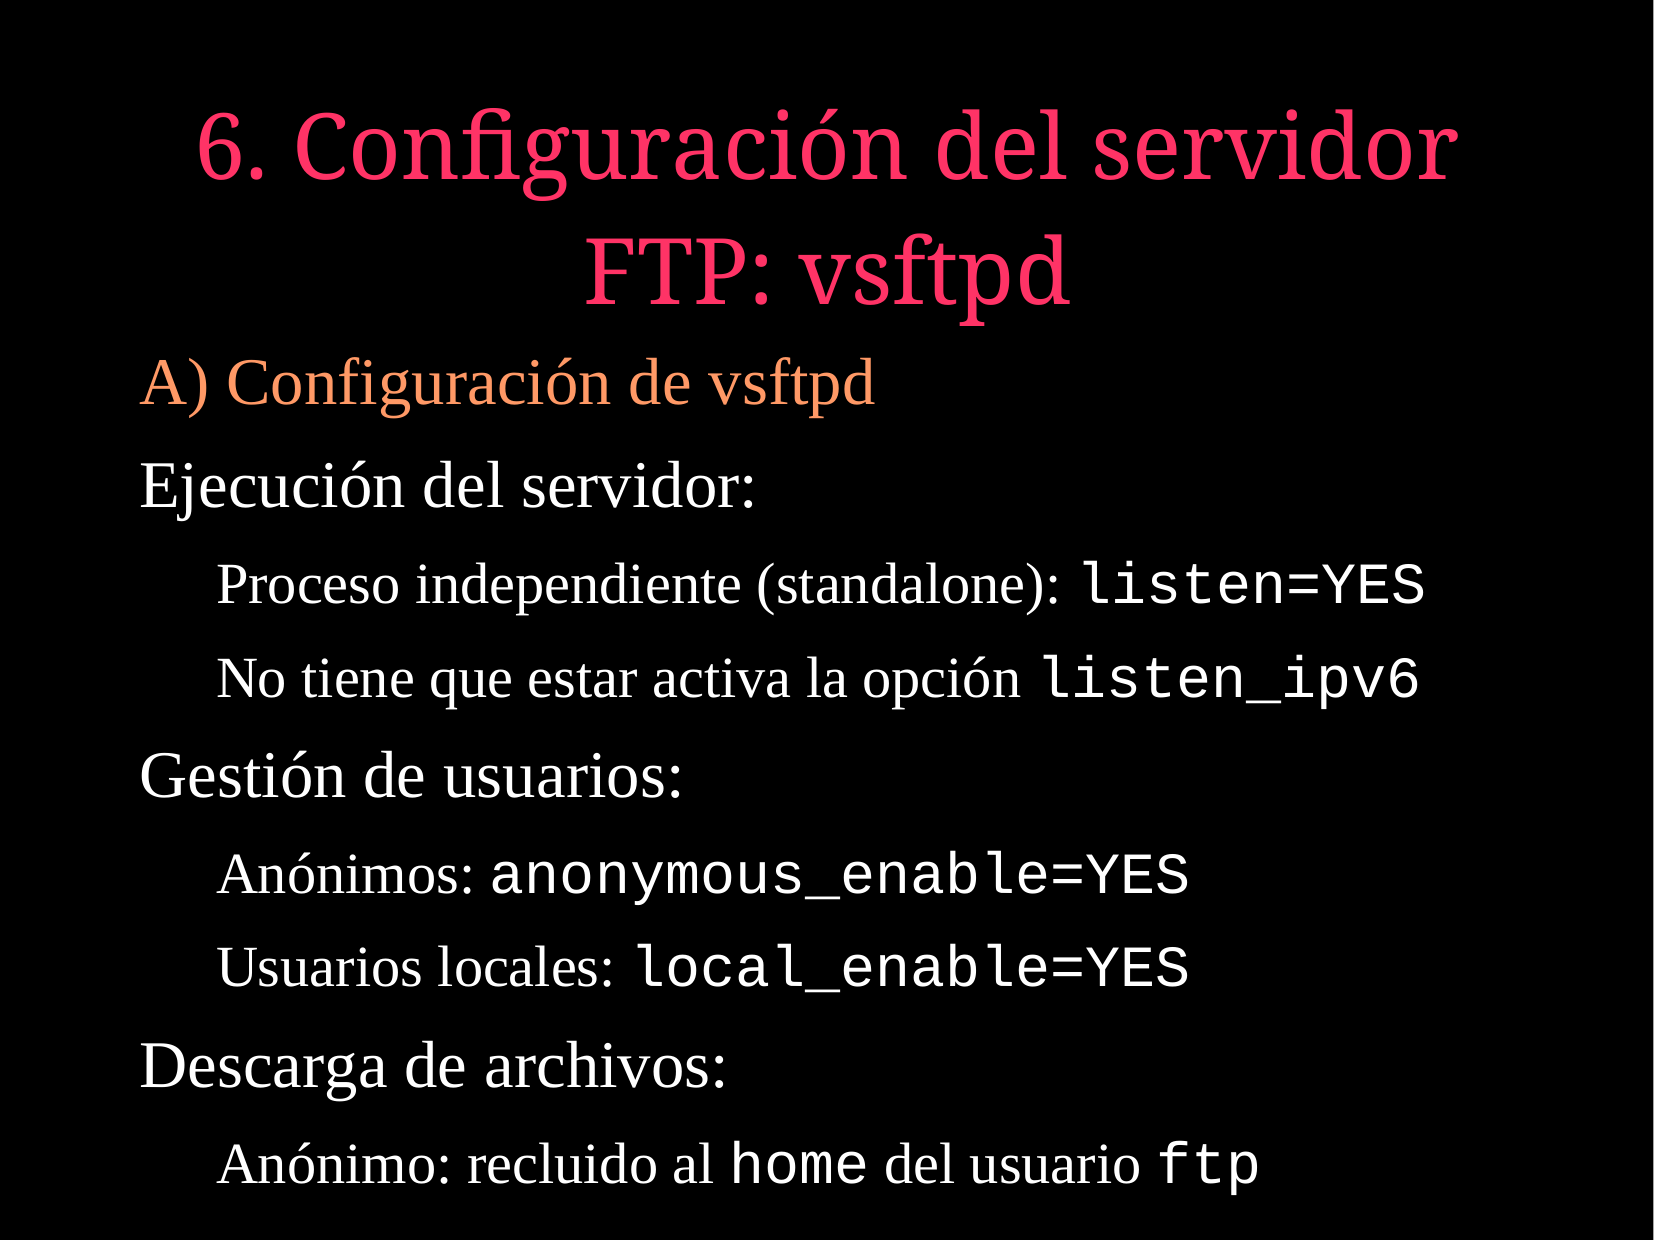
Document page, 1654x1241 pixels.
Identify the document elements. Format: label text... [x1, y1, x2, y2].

title 6. Configuración del servidor FTP: vsftpd [121, 82, 1534, 331]
list A) Configuración de vsftpd Ejecución del servidor: Proceso independiente (standalone): listen=YES No tiene que estar activa la opción listen_ipv6 Gestión de usuarios: Anónimos: anonymous_enable=YES Usuarios locales: local_enable=YES Descarga de archivos: Anónimo: recluido al home del usuario ftp [121, 344, 1534, 1195]
